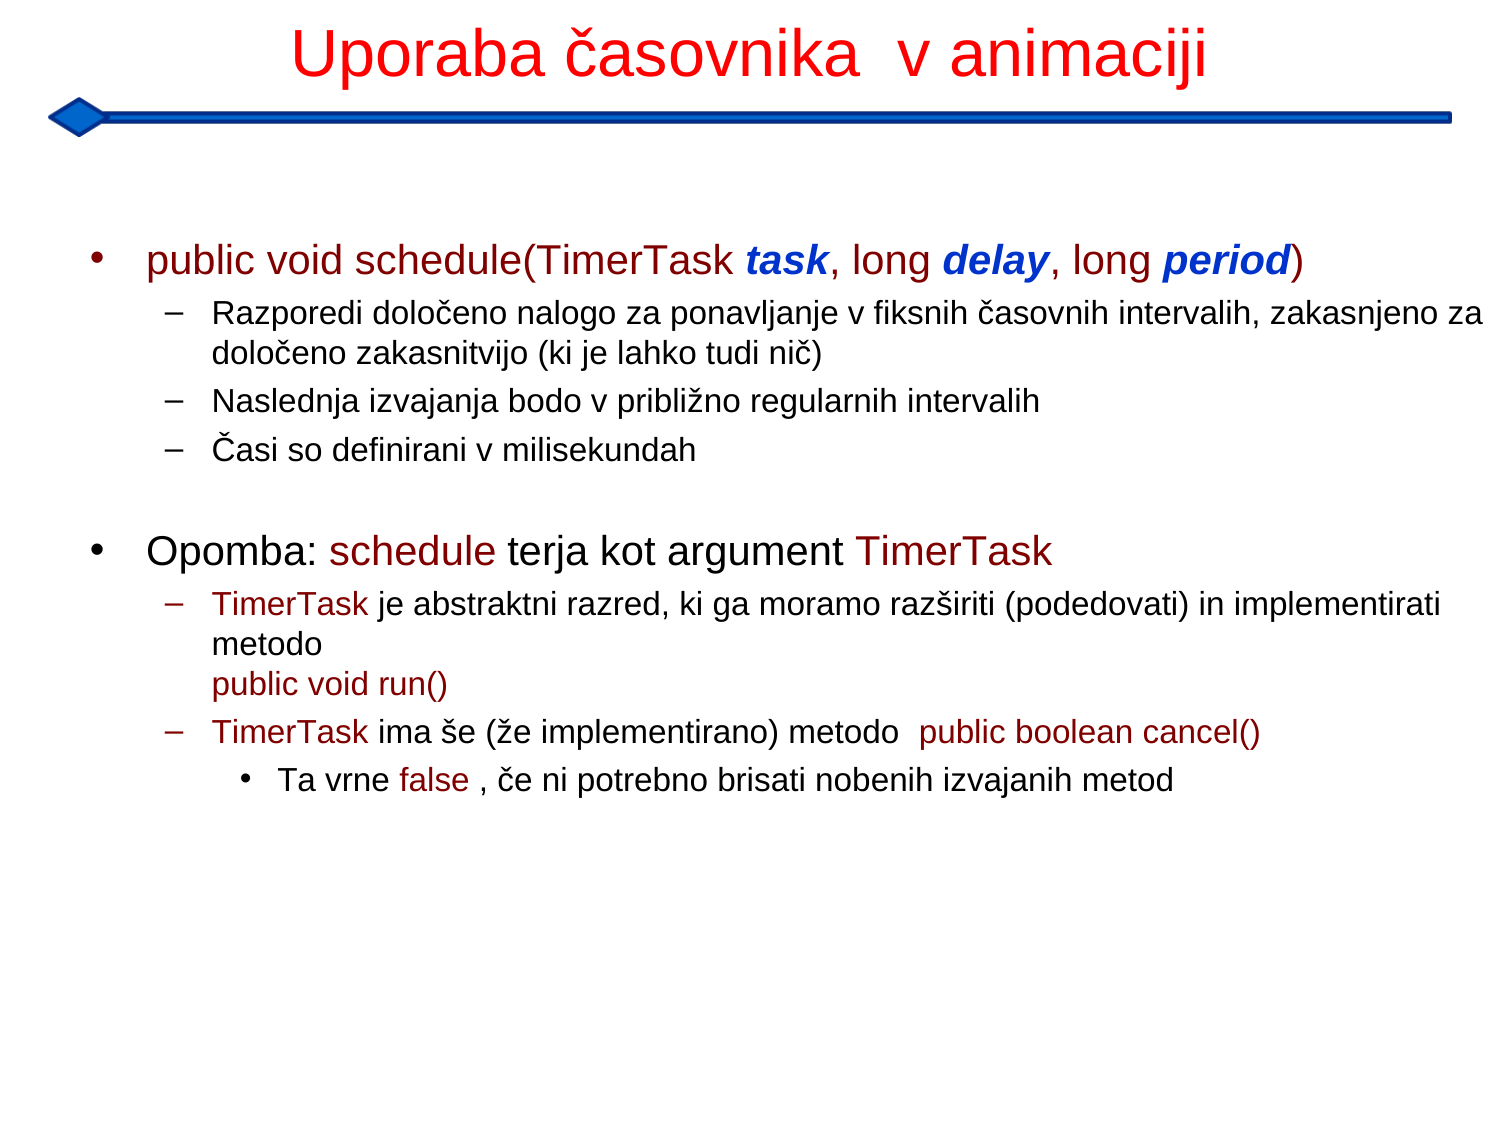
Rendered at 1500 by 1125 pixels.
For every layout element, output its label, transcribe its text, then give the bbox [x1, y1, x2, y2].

picture [48, 100, 1452, 137]
text_box public void schedule(TimerTask task, long delay, long period) Razporedi določeno nalogo za ponavljanje v fiksnih časovnih intervalih, zakasnjeno za določeno zakasnitvijo (ki je lahko tudi nič) Naslednja izvajanja bodo v približno regularnih intervalih Časi so definirani v milisekundah Opomba: schedule terja kot argument TimerTask TimerTask je abstraktni razred, ki ga moramo razširiti (podedovati) in implementirati metodo public void run() TimerTask ima še (že implementirano) metodo public boolean cancel() Ta vrne false , če ni potrebno brisati nobenih izvajanih metod [75, 224, 1500, 1000]
title Uporaba časovnika v animaciji [12, 0, 1488, 100]
